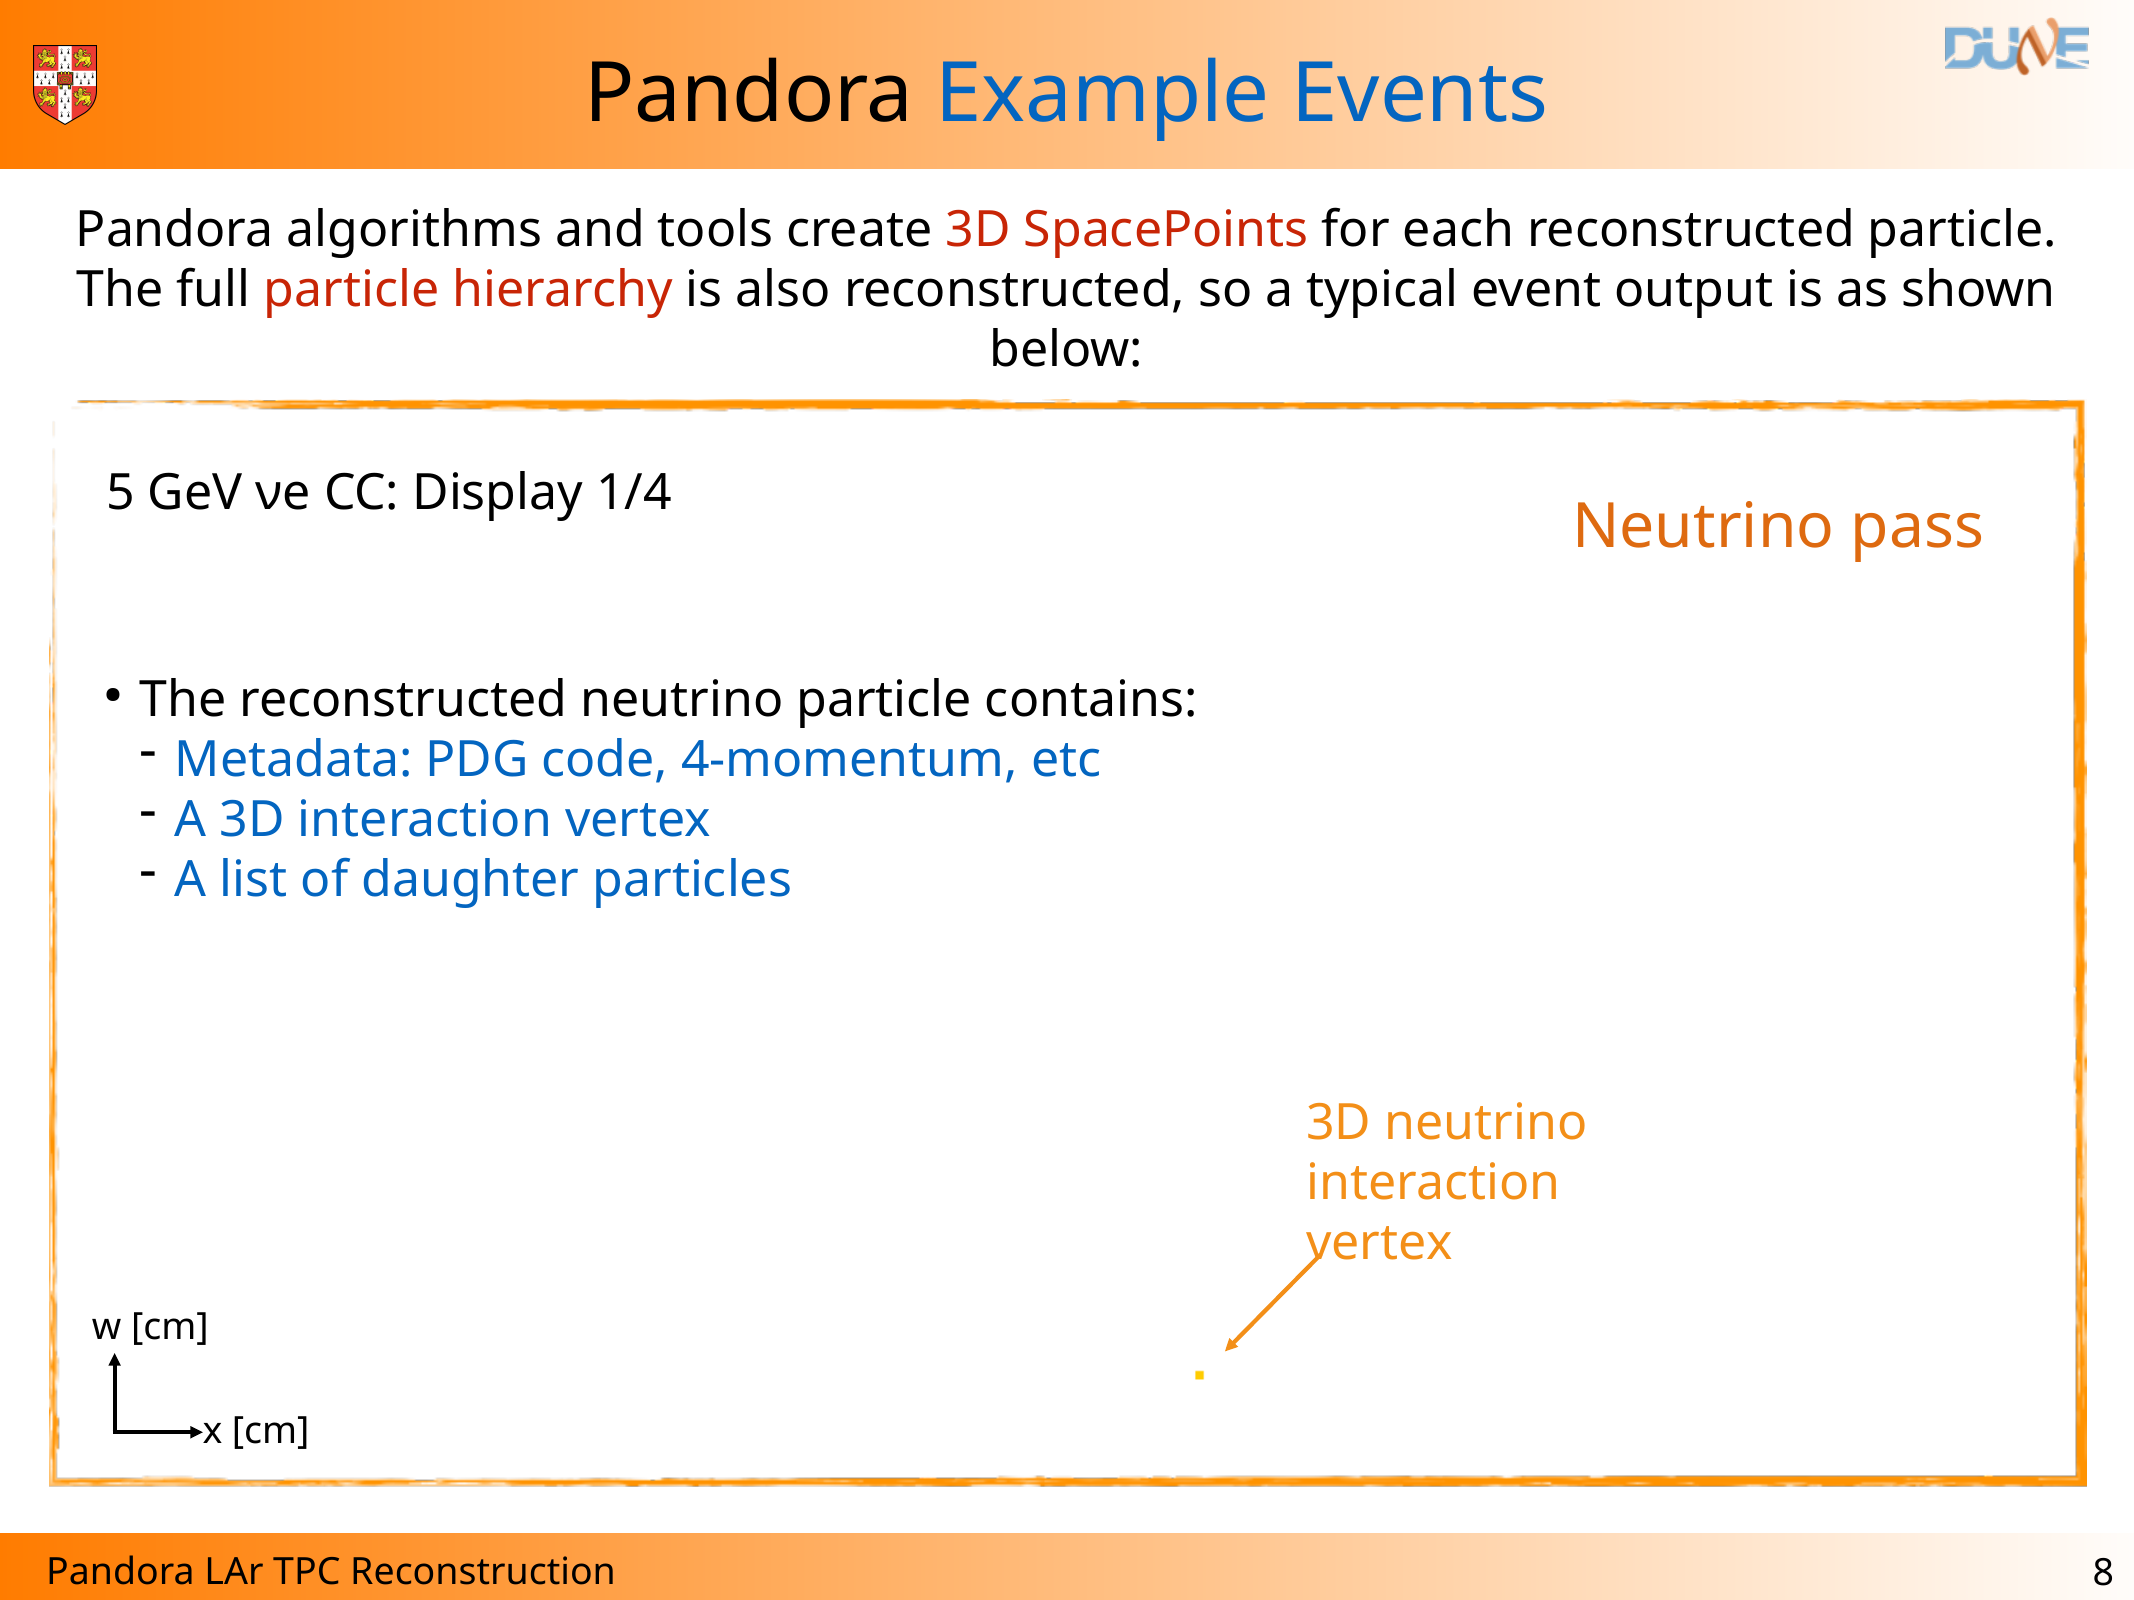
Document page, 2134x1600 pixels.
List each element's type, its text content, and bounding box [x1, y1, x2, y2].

text_box The reconstructed neutrino particle contains: Metadata: PDG code, 4-momentum, etc A 3D interaction vertex A list of daughter particles [95, 620, 1550, 953]
picture [1944, 17, 2090, 76]
text_box <number> [2084, 1539, 2122, 1600]
text_box w [cm] [433, 1533, 438, 1600]
picture [33, 45, 97, 125]
text_box x [cm] [194, 1397, 332, 1459]
text_box Pandora Example Events [208, 27, 1925, 150]
picture [49, 399, 2087, 1489]
text_box w [cm] [83, 1293, 230, 1355]
text_box Pandora algorithms and tools create 3D SpacePoints for each reconstructed particle. The full particle hierarchy is also reconstructed, so a typical event output is as shown below: [58, 188, 2075, 385]
text_box 5 GeV νe CC: Display 1/4 [98, 451, 741, 528]
text_box Neutrino pass [1553, 477, 2003, 569]
text_box <number> [942, 0, 949, 27]
text_box <number> [942, 1533, 949, 1600]
